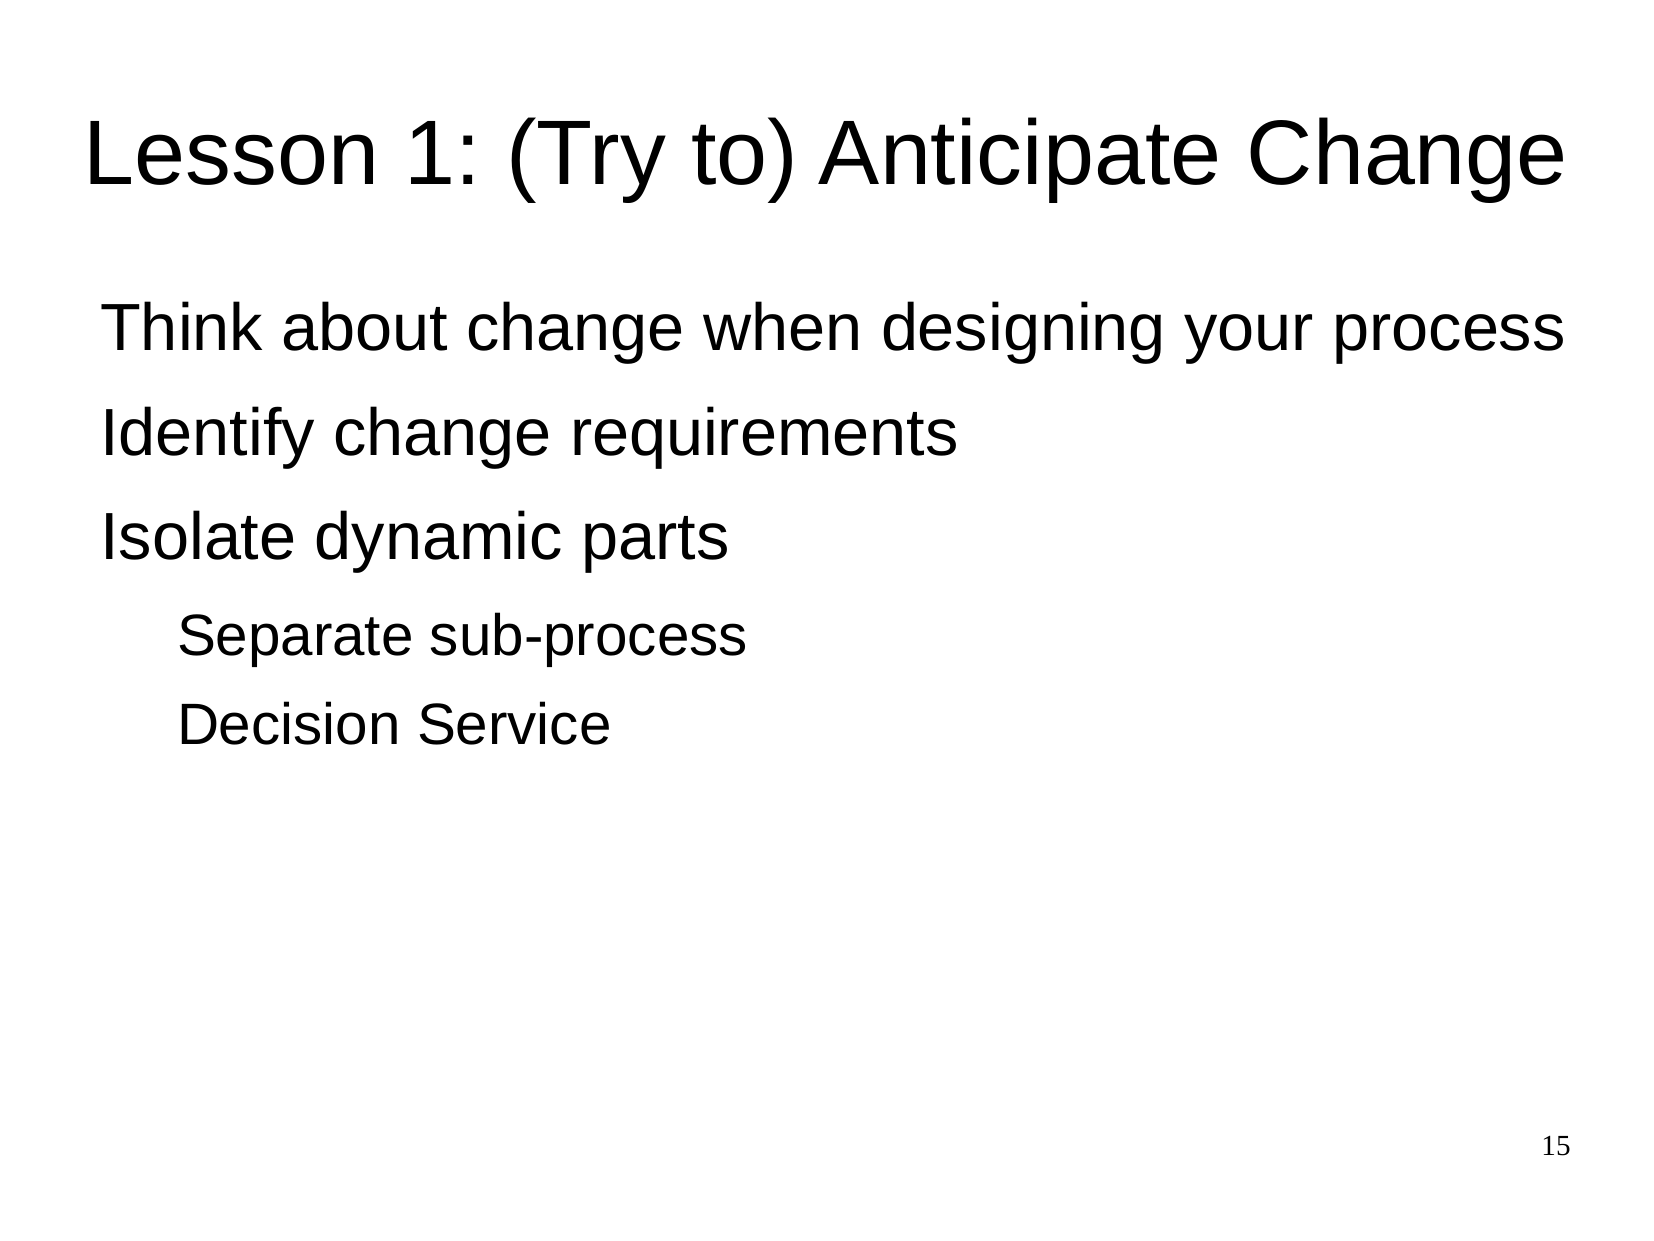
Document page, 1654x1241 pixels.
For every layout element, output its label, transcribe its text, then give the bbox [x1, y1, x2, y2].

list Think about change when designing your process Identify change requirements Isolate dynamic parts Separate sub-process Decision Service [82, 290, 1571, 1094]
title Lesson 1: (Try to) Anticipate Change [82, 56, 1571, 250]
